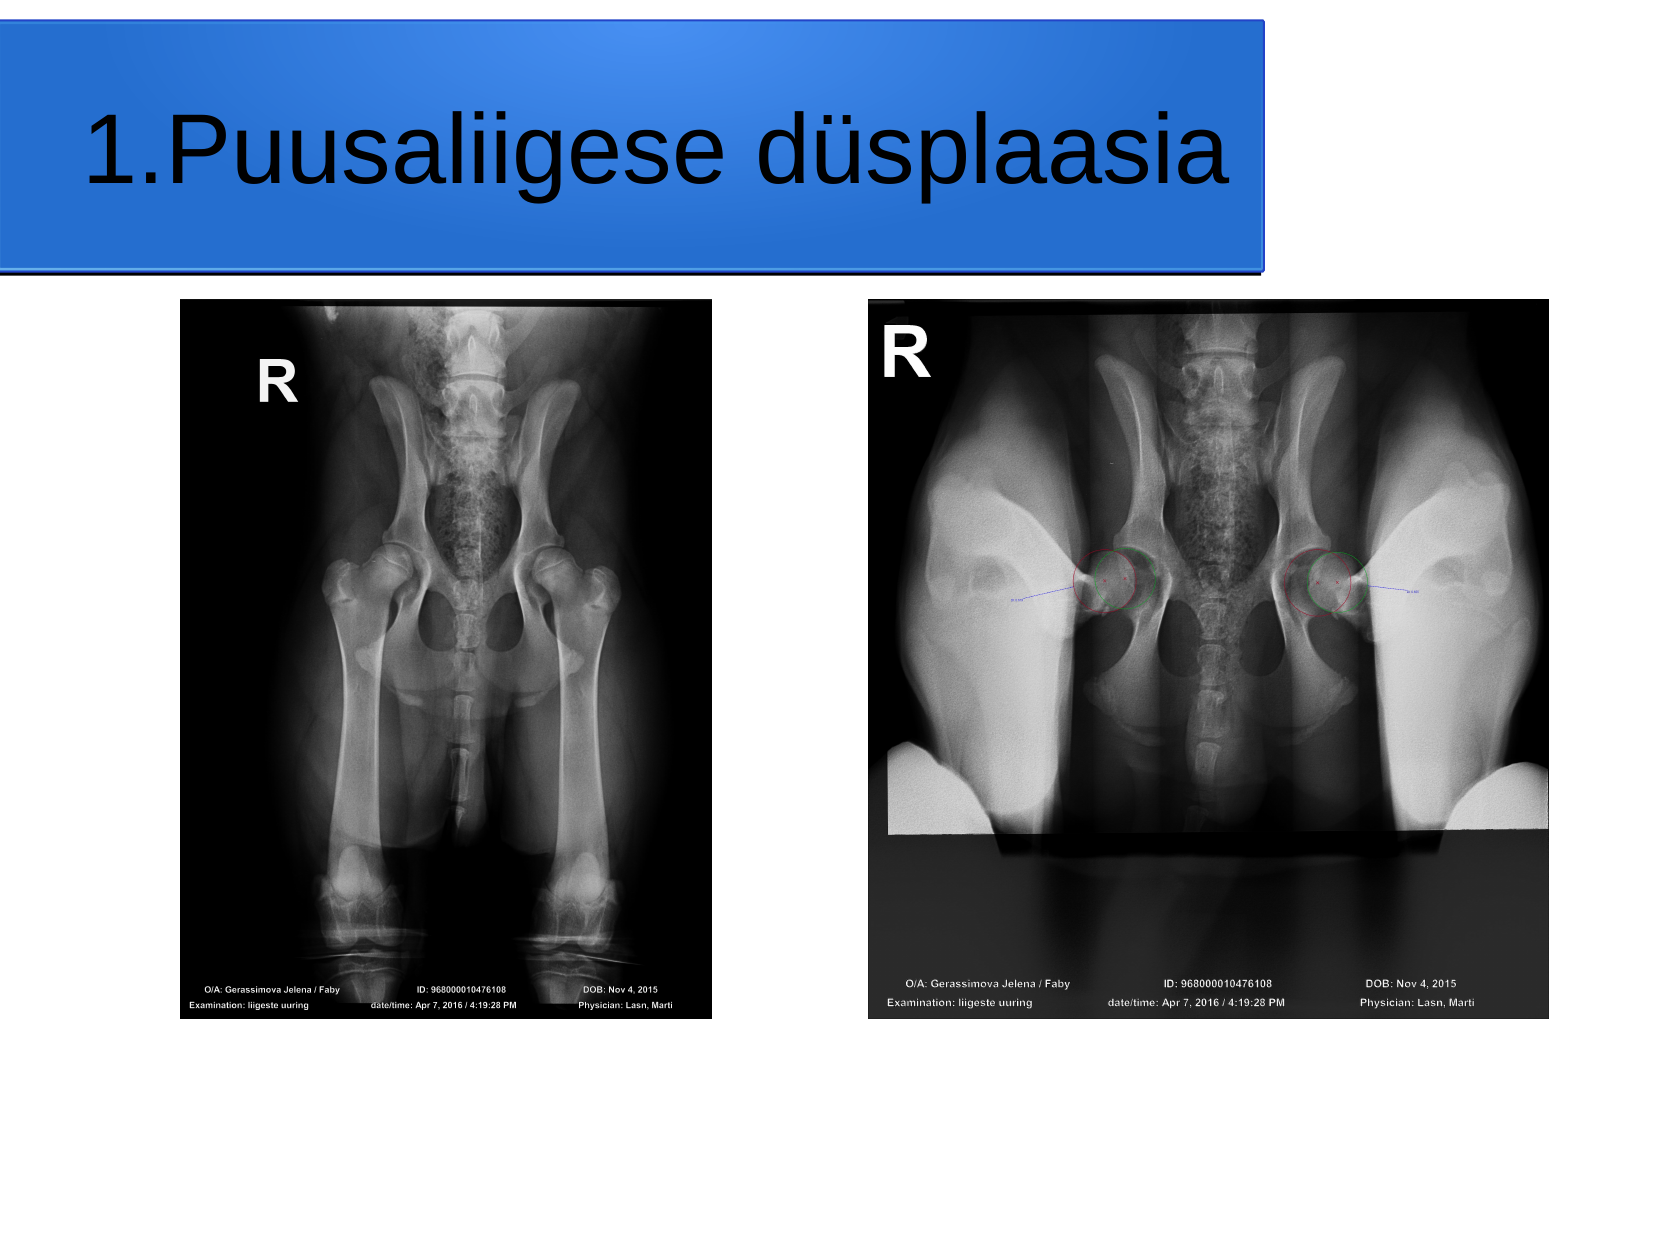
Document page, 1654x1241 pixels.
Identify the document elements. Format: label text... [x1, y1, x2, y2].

picture [868, 299, 1549, 1019]
title 1.Puusaliigese düsplaasia [82, 47, 1235, 252]
picture [180, 299, 712, 1019]
